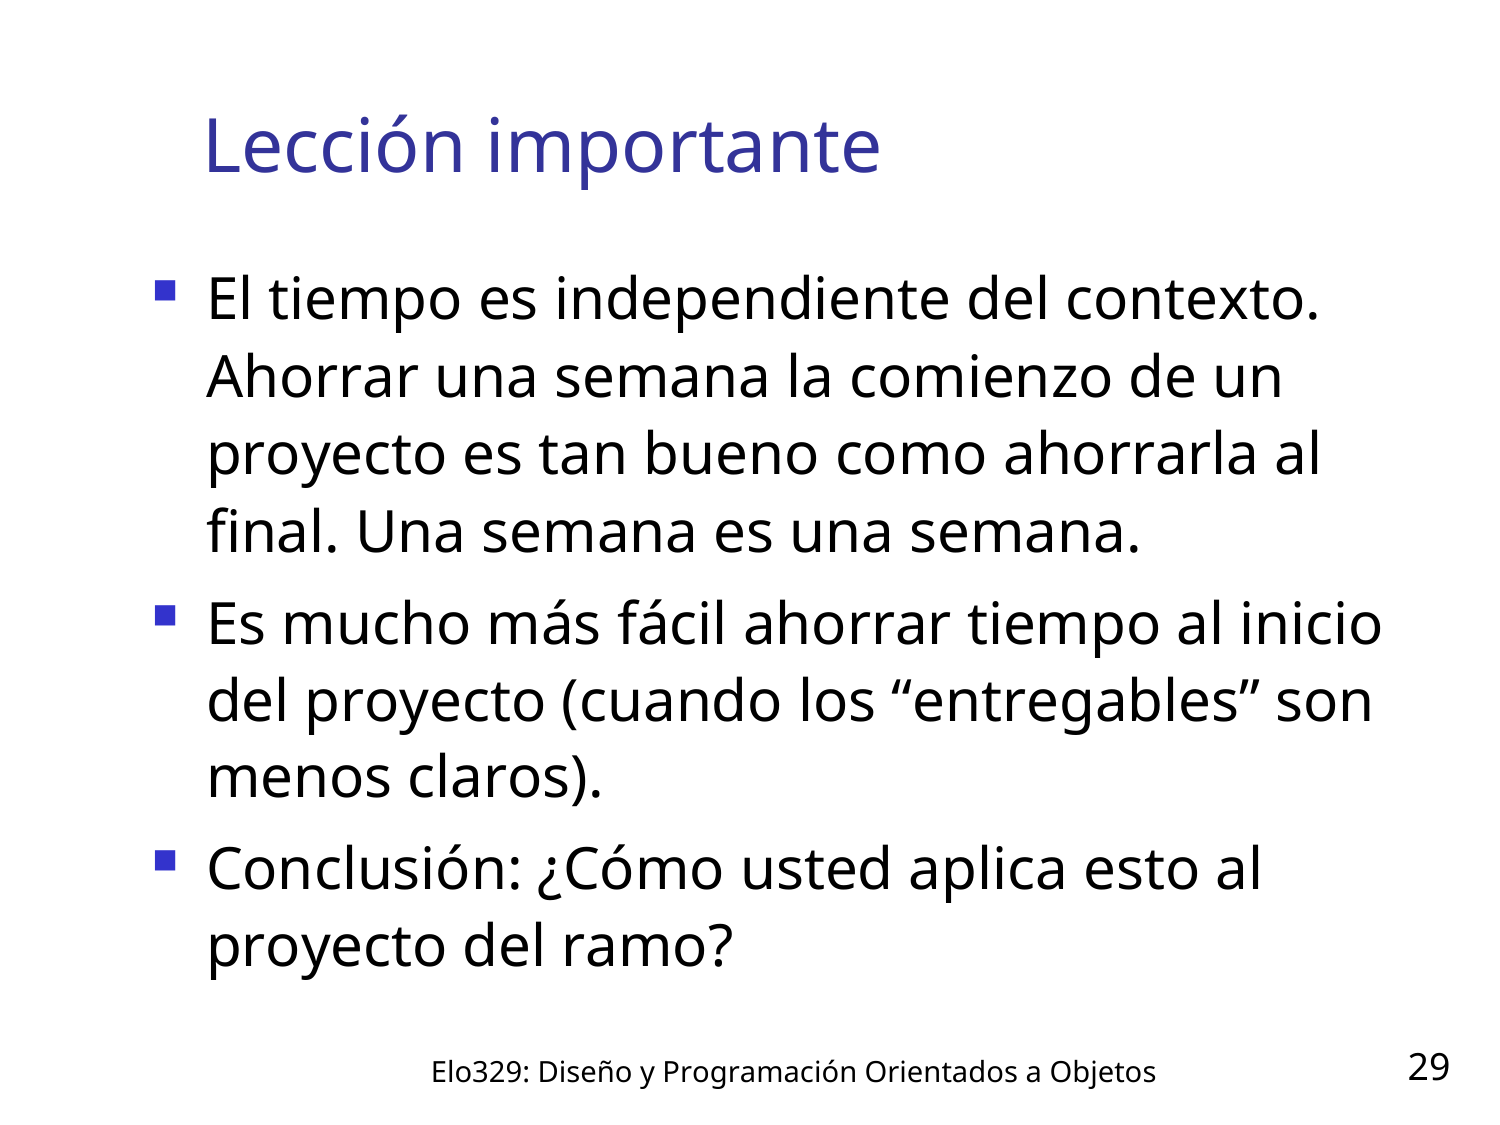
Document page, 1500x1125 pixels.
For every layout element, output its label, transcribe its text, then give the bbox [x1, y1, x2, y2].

title Lección importante [187, 37, 1466, 201]
list El tiempo es independiente del contexto. Ahorrar una semana la comienzo de un proyecto es tan bueno como ahorrarla al final. Una semana es una semana. Es mucho más fácil ahorrar tiempo al inicio del proyecto (cuando los “entregables” son menos claros). Conclusión: ¿Cómo usted aplica esto al proyecto del ramo? [137, 249, 1463, 1013]
